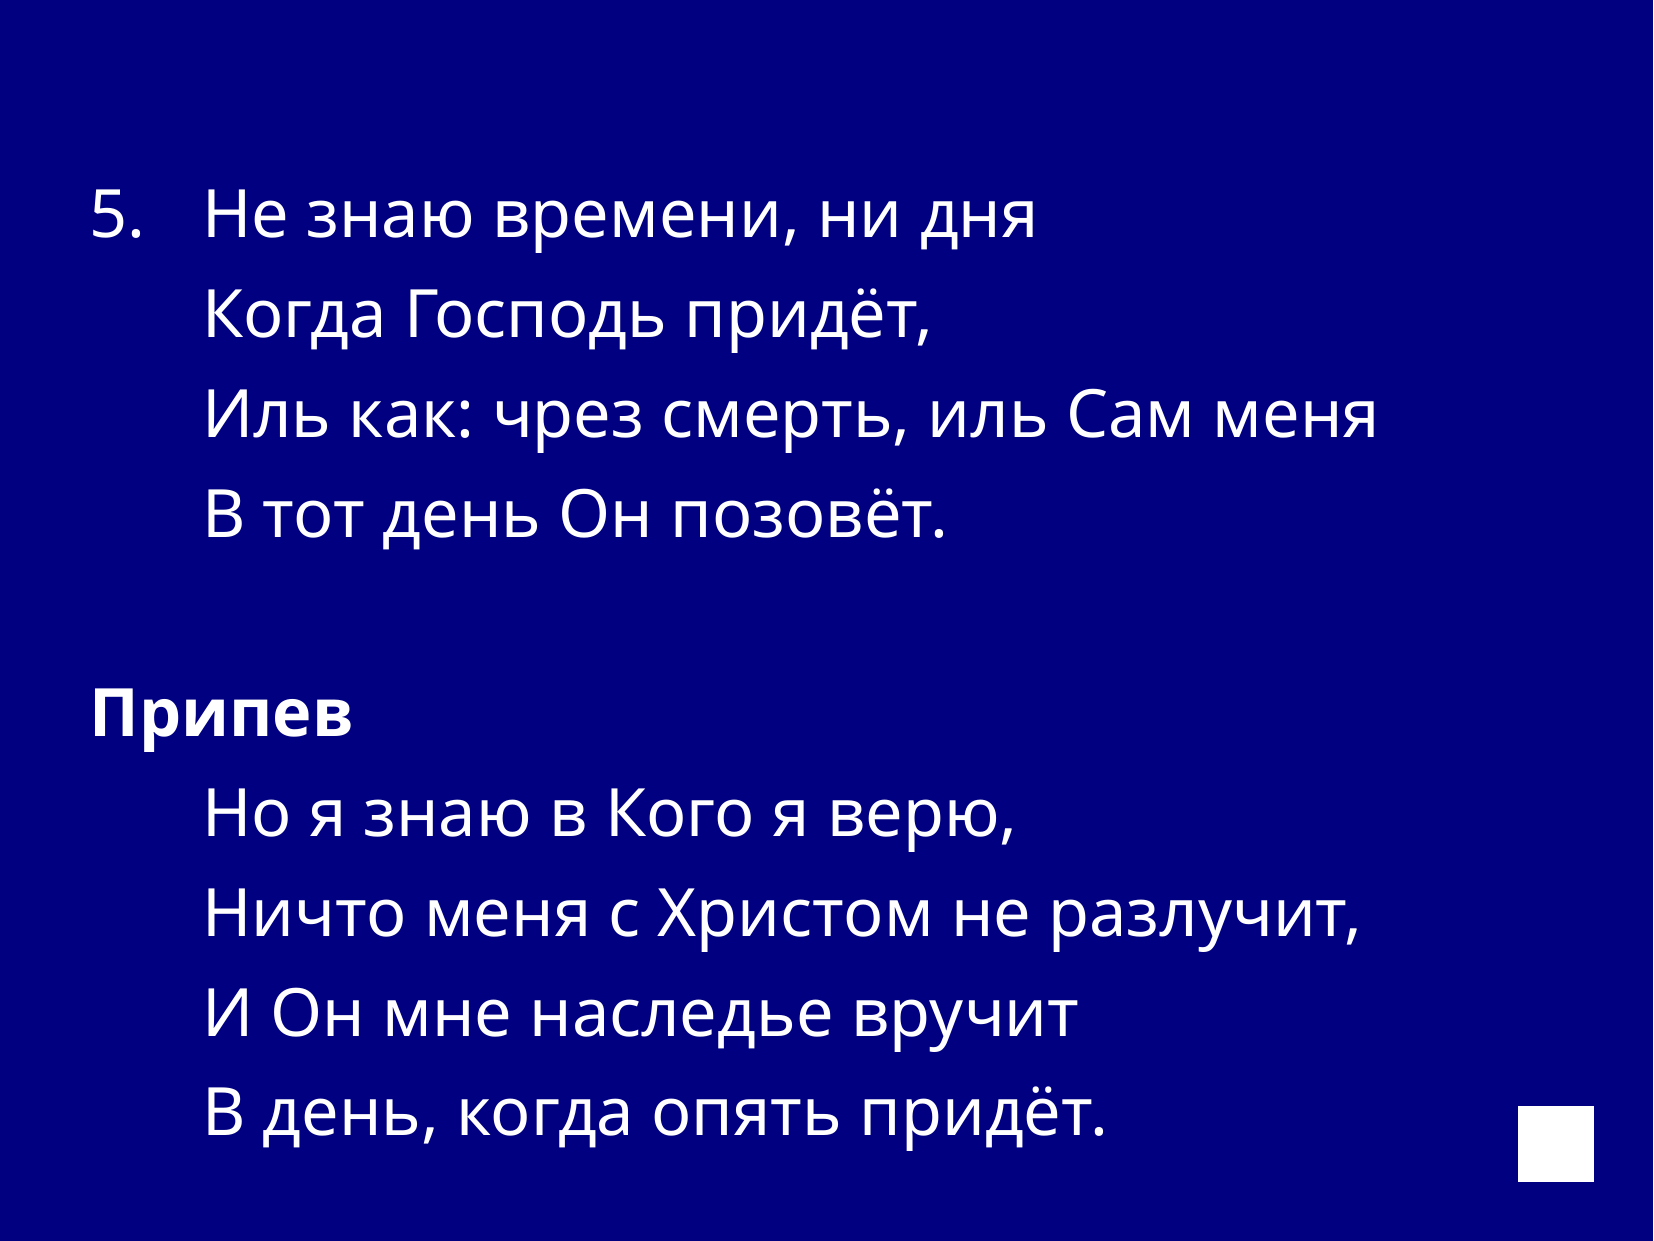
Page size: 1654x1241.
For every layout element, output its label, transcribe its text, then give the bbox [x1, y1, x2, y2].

text_box 5. Не знаю времени, ни дня Когда Господь придёт, Иль как: чрез смерть, иль Сам меня В тот день Он позовёт. Припев Но я знаю в Кого я верю, Ничто меня с Христом не разлучит, И Он мне наследье вручит В день, когда опять придёт. [75, 150, 1576, 1163]
text_box [1518, 1106, 1594, 1182]
